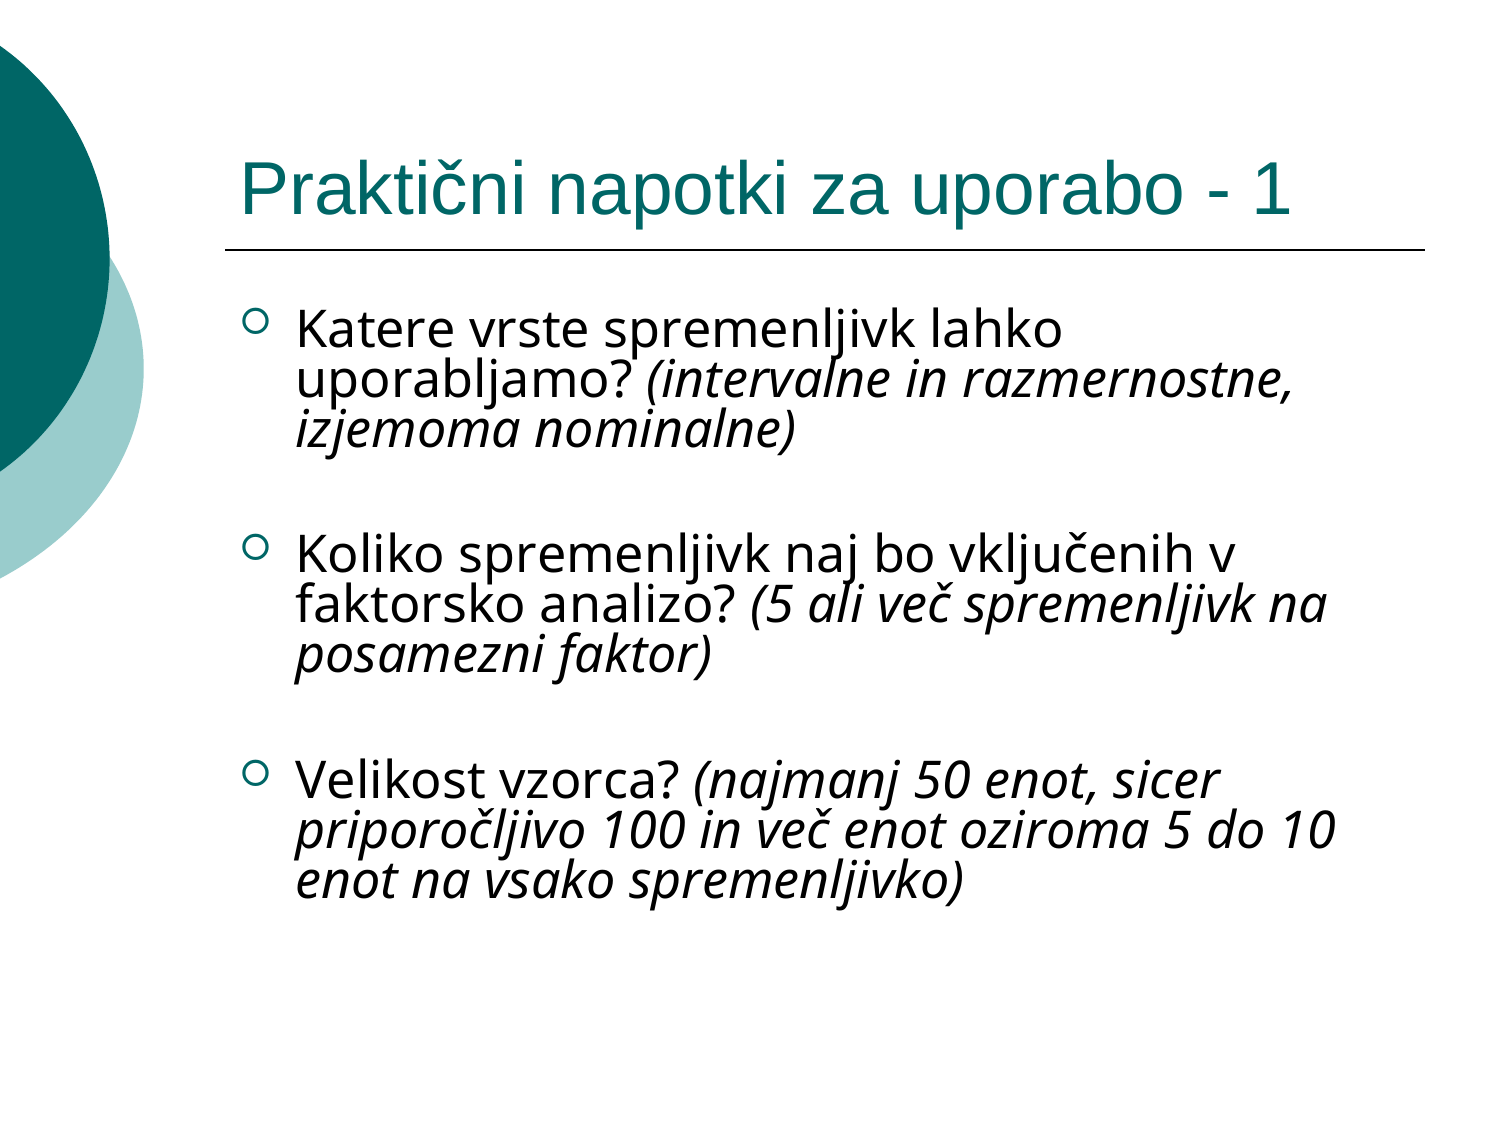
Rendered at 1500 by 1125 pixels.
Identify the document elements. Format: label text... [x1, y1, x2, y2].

list Katere vrste spremenljivk lahko uporabljamo? (intervalne in razmernostne, izjemoma nominalne) Koliko spremenljivk naj bo vključenih v faktorsko analizo? (5 ali več spremenljivk na posamezni faktor) Velikost vzorca? (najmanj 50 enot, sicer priporočljivo 100 in več enot oziroma 5 do 10 enot na vsako spremenljivko) [224, 299, 1425, 975]
title Praktični napotki za uporabo - 1 [224, 49, 1425, 237]
